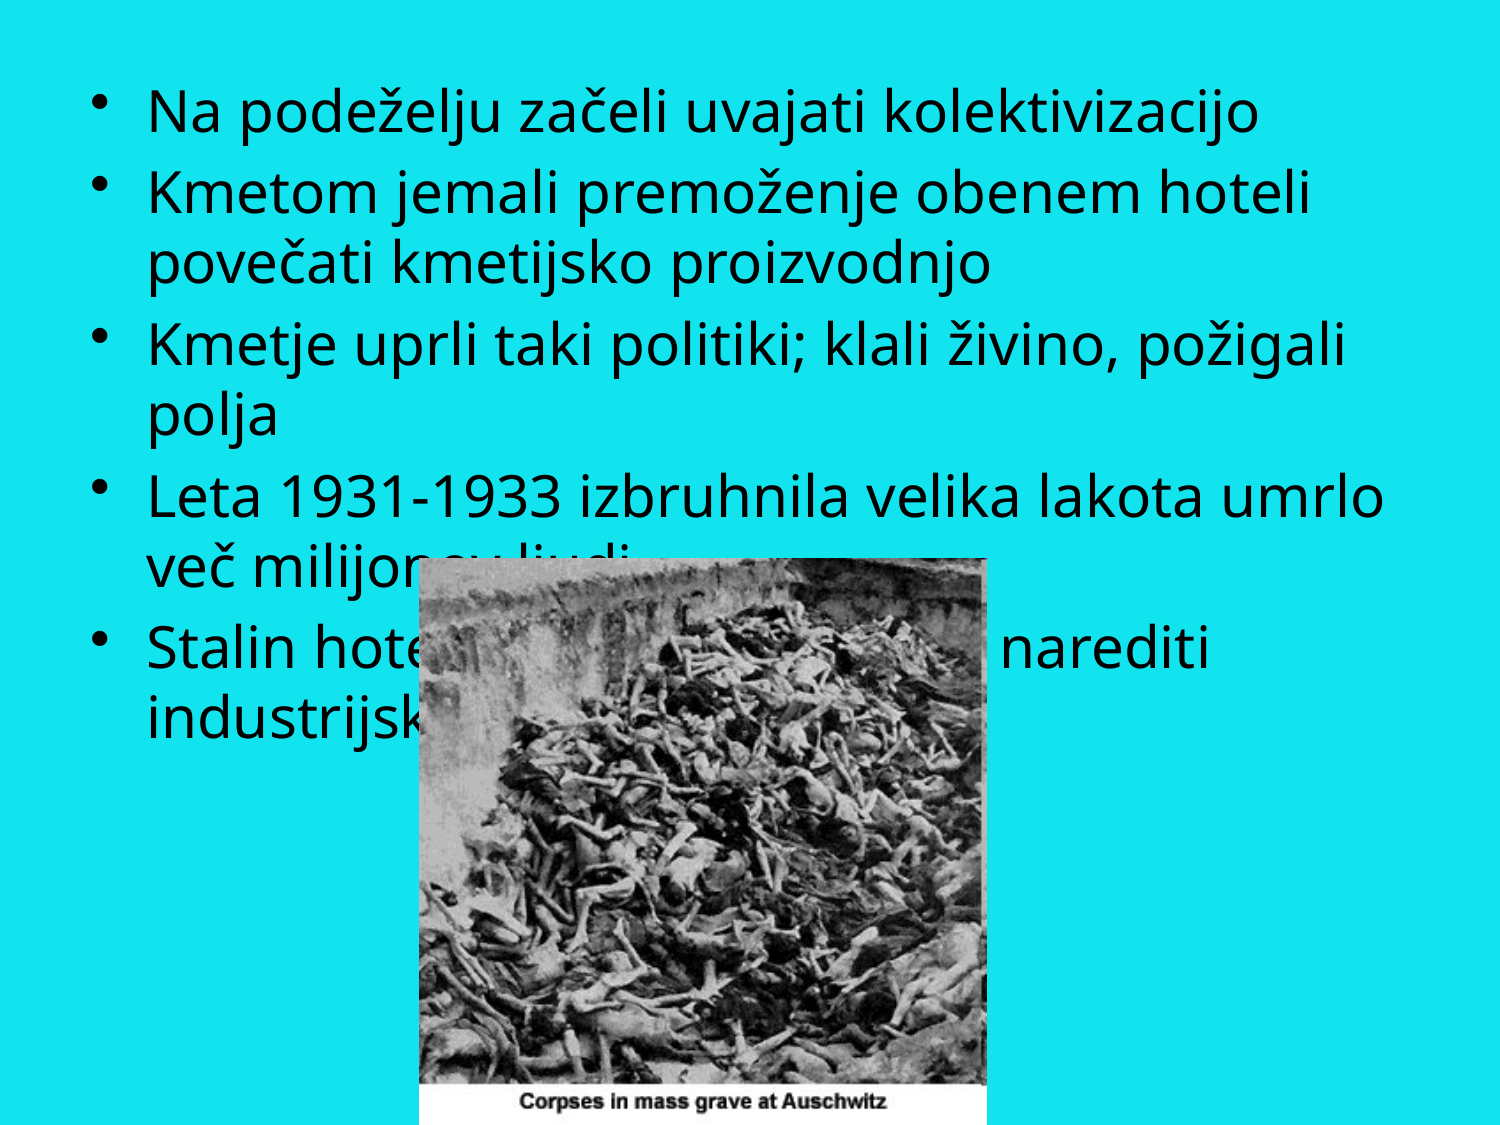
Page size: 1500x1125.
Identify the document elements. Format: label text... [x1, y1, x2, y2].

picture [419, 558, 987, 1125]
list Na podeželju začeli uvajati kolektivizacijo Kmetom jemali premoženje obenem hoteli povečati kmetijsko proizvodnjo Kmetje uprli taki politiki; klali živino, požigali polja Leta 1931-1933 izbruhnila velika lakota umrlo več milijonov ljudi Stalin hotel iz kmetijske države narediti industrijsko velesilo [75, 66, 1425, 1005]
